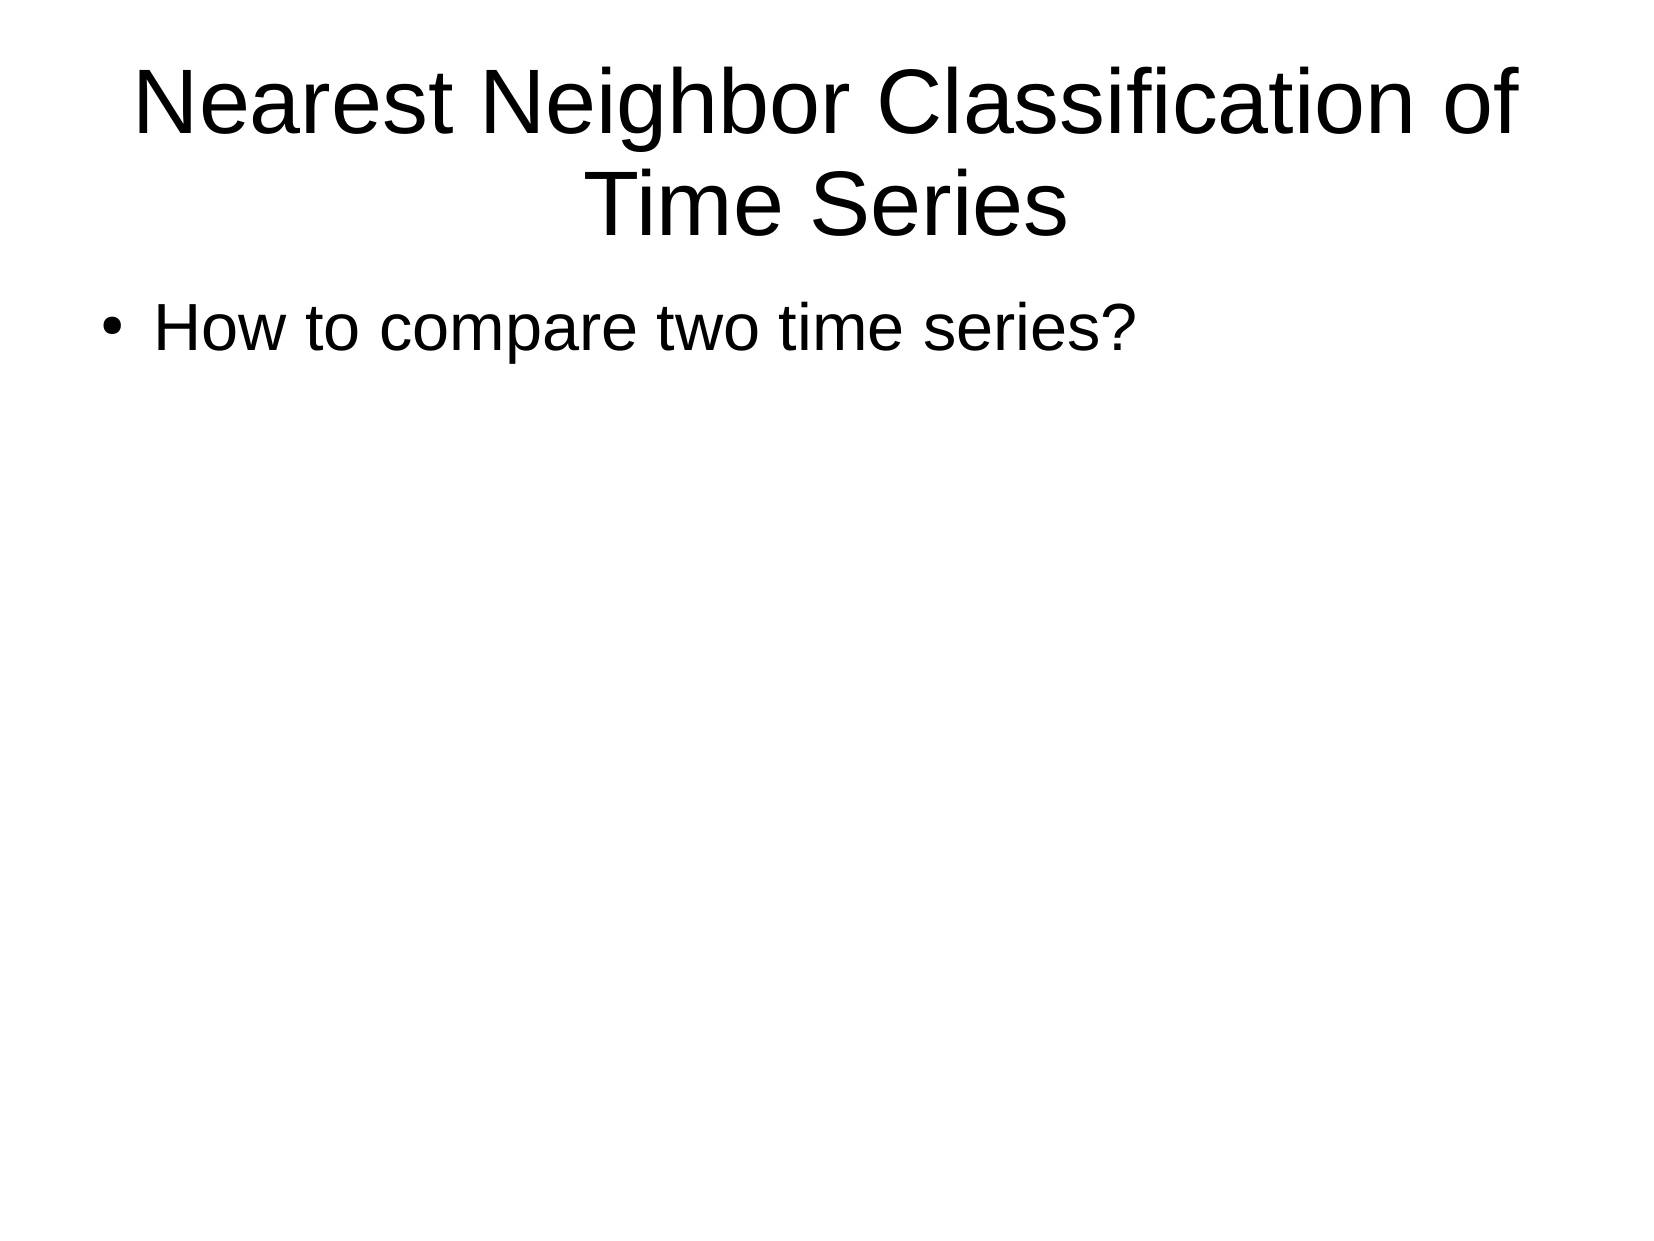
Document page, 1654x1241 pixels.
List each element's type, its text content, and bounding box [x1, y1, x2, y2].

list How to compare two time series? [82, 290, 1571, 1109]
title Nearest Neighbor Classification of Time Series [82, 49, 1571, 257]
